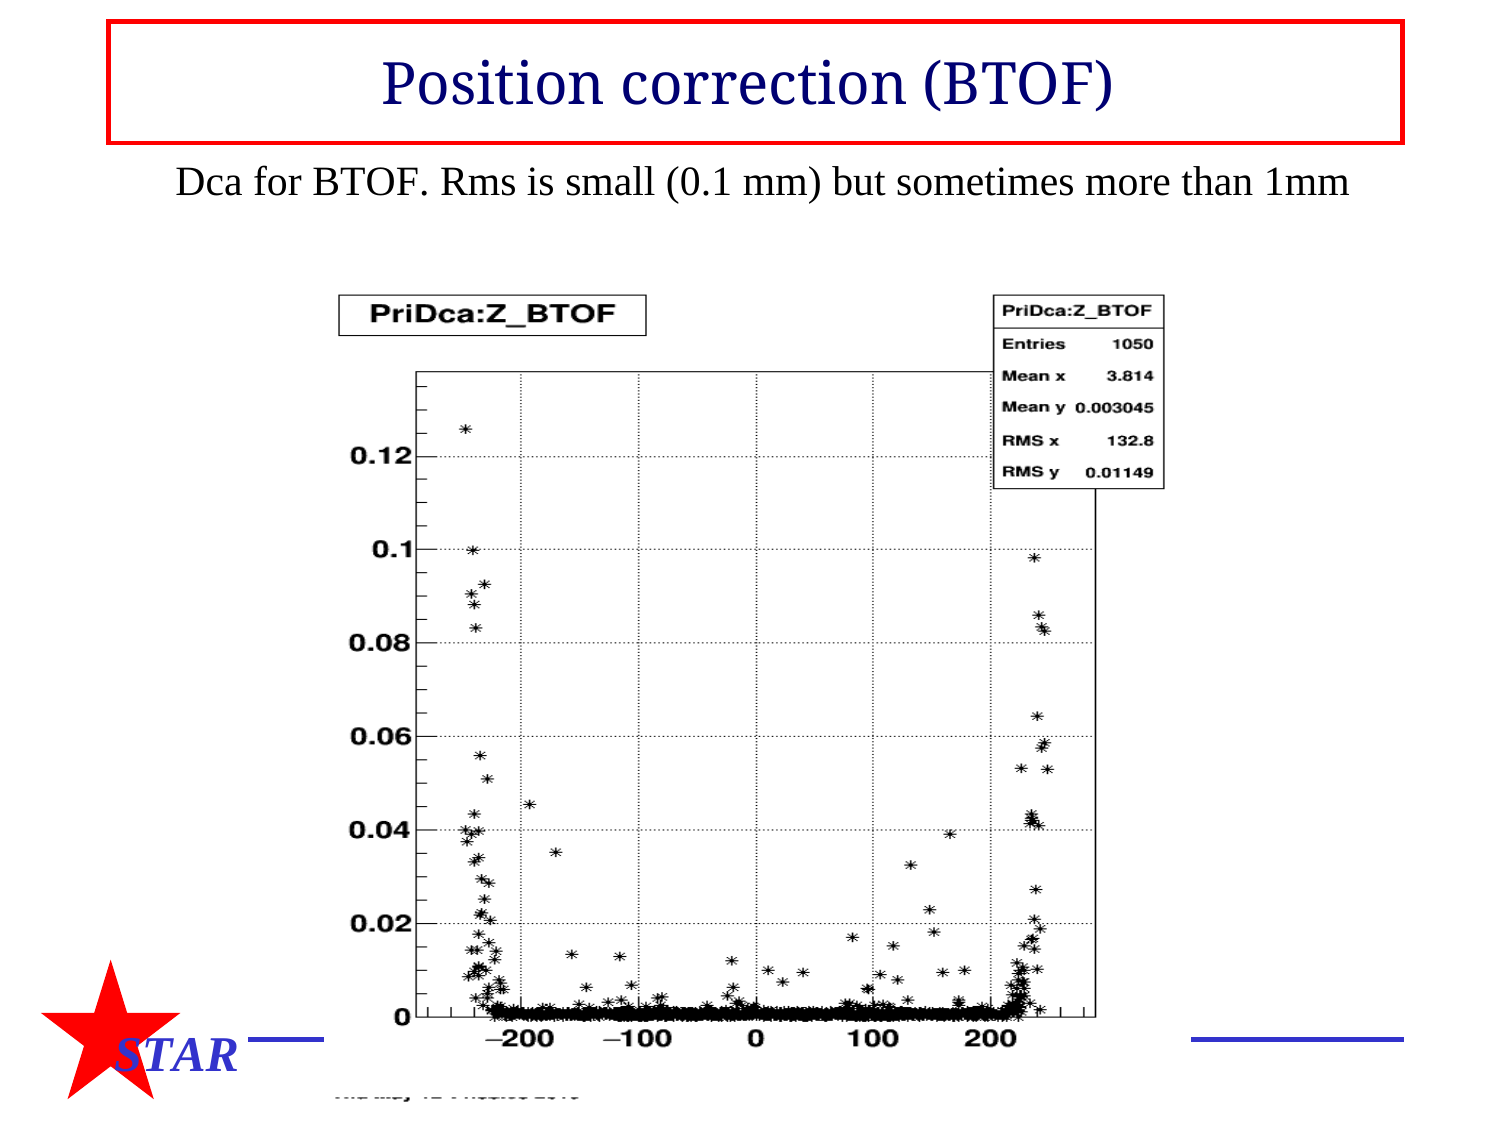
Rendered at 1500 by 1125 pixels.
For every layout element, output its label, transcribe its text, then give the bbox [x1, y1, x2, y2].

picture [324, 284, 1191, 1107]
title Position correction (BTOF) [101, 32, 1395, 131]
list Dca for BTOF. Rms is small (0.1 mm) but sometimes more than 1mm [104, 146, 1396, 799]
